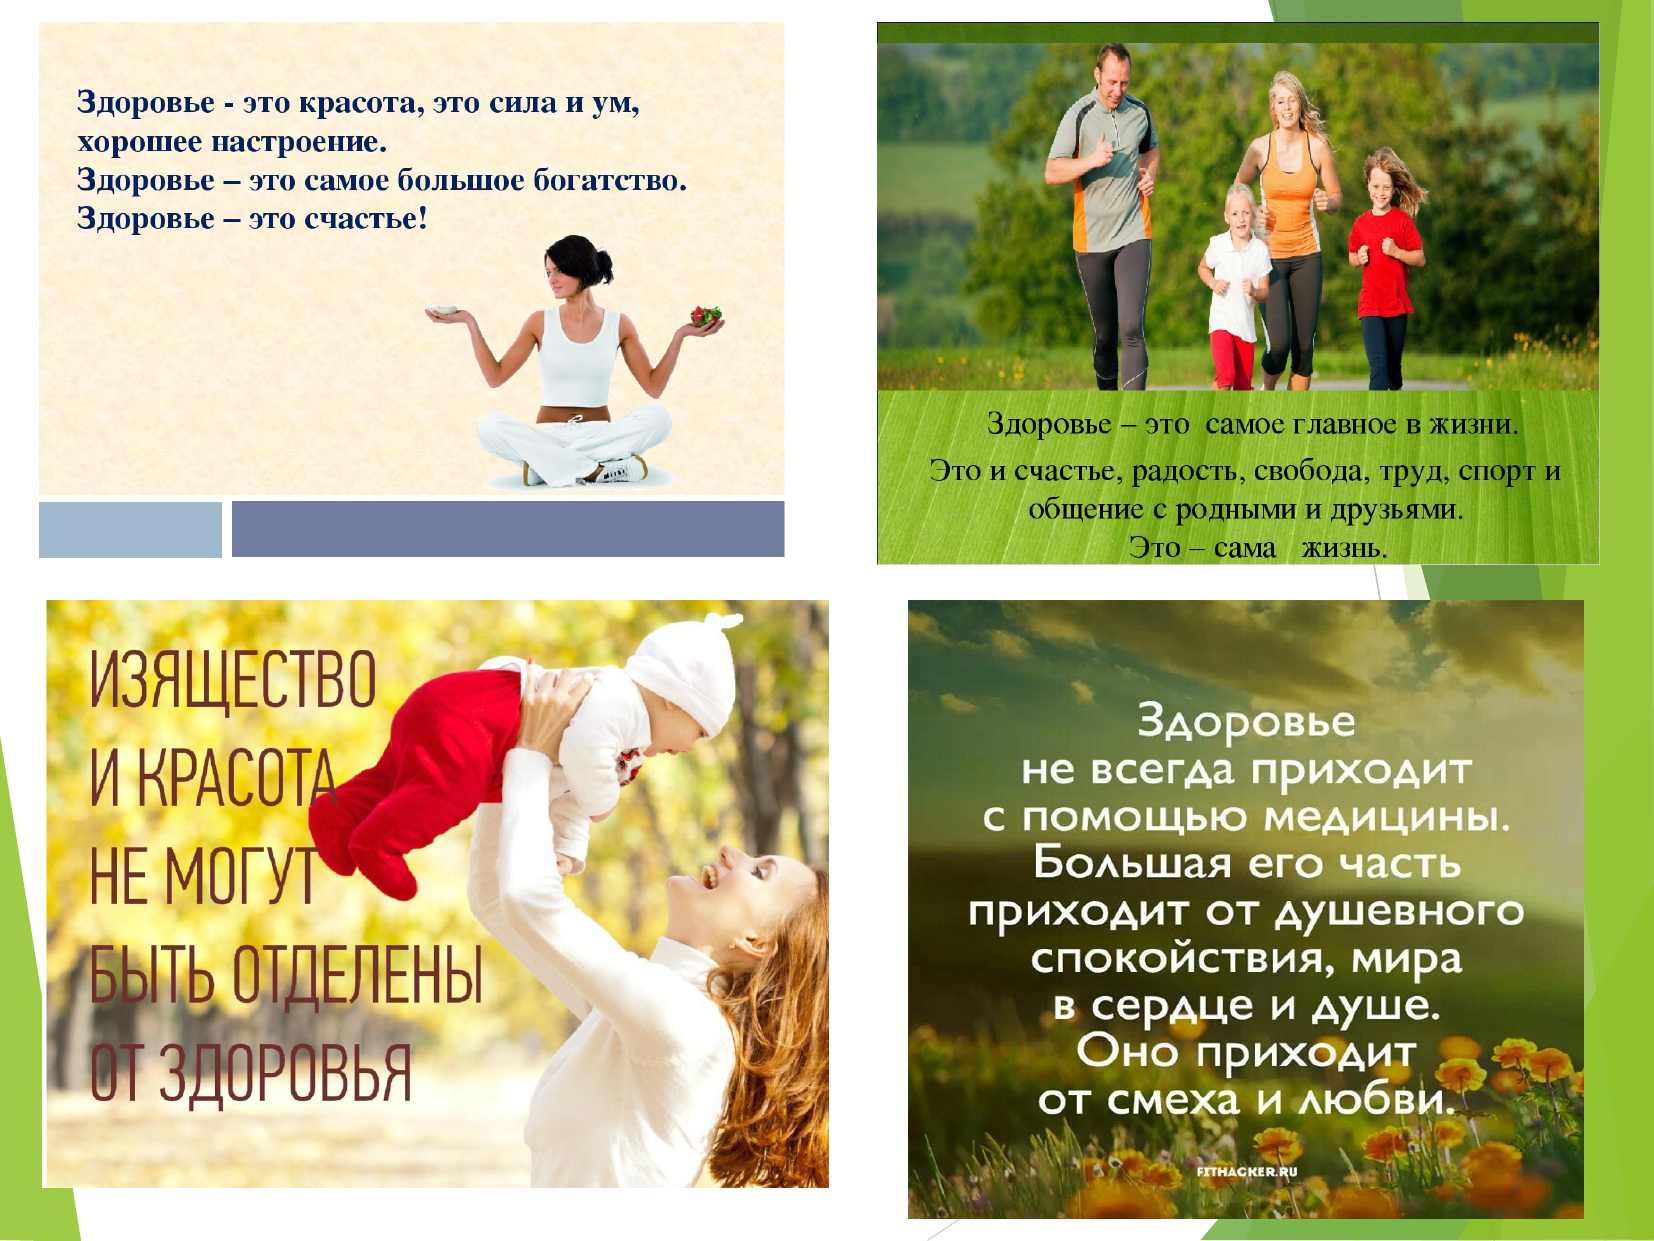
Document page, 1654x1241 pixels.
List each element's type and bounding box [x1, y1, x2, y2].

picture [39, 23, 785, 565]
picture [42, 600, 833, 1188]
picture [877, 23, 1600, 565]
picture [908, 600, 1584, 1219]
